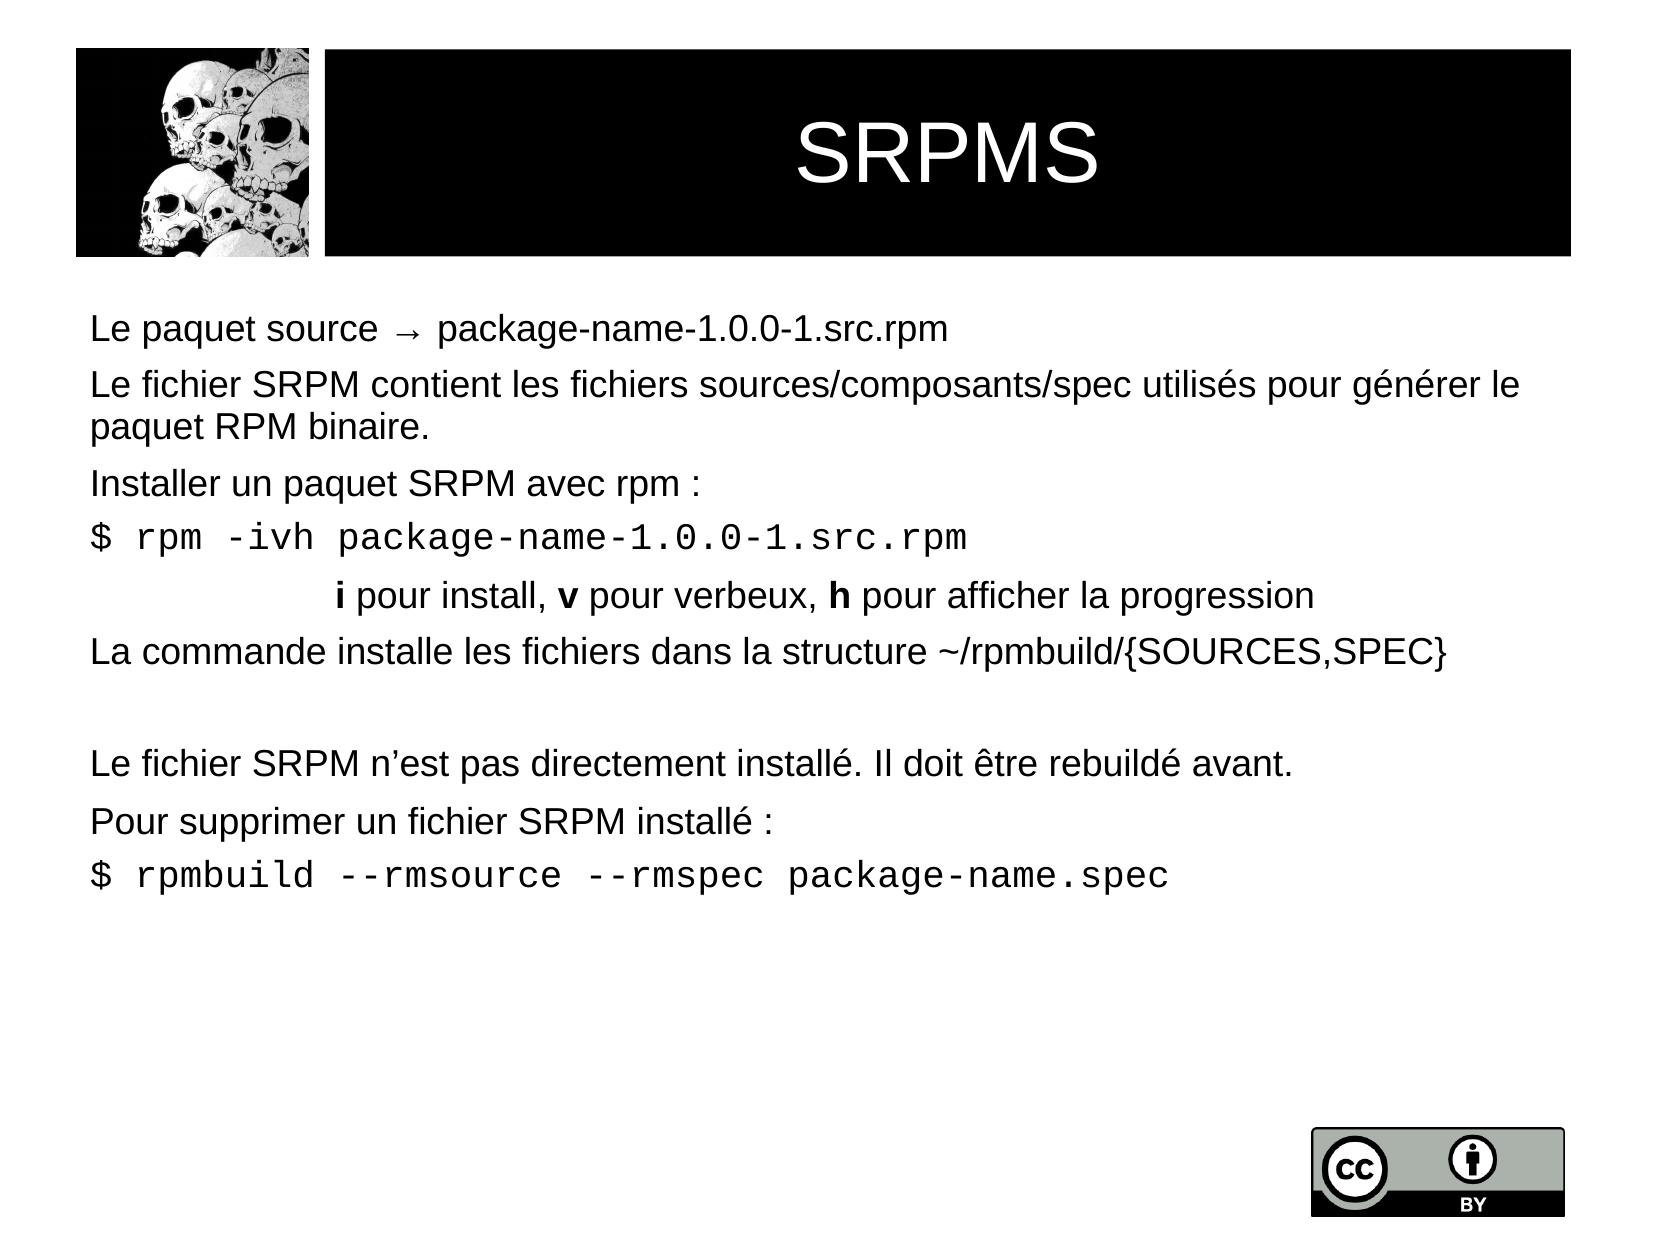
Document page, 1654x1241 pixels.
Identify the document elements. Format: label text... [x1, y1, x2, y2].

text_box Le paquet source → package-name-1.0.0-1.src.rpm Le fichier SRPM contient les fichiers sources/composants/spec utilisés pour générer le paquet RPM binaire. Installer un paquet SRPM avec rpm : $ rpm -ivh package-name-1.0.0-1.src.rpm i pour install, v pour verbeux, h pour afficher la progression La commande installe les fichiers dans la structure ~/rpmbuild/{SOURCES,SPEC} Le fichier SRPM n’est pas directement installé. Il doit être rebuildé avant. Pour supprimer un fichier SRPM installé : $ rpmbuild --rmsource --rmspec package-name.spec [75, 300, 1576, 906]
picture [76, 48, 309, 257]
picture [1311, 1127, 1565, 1217]
title SRPMS [324, 49, 1571, 257]
